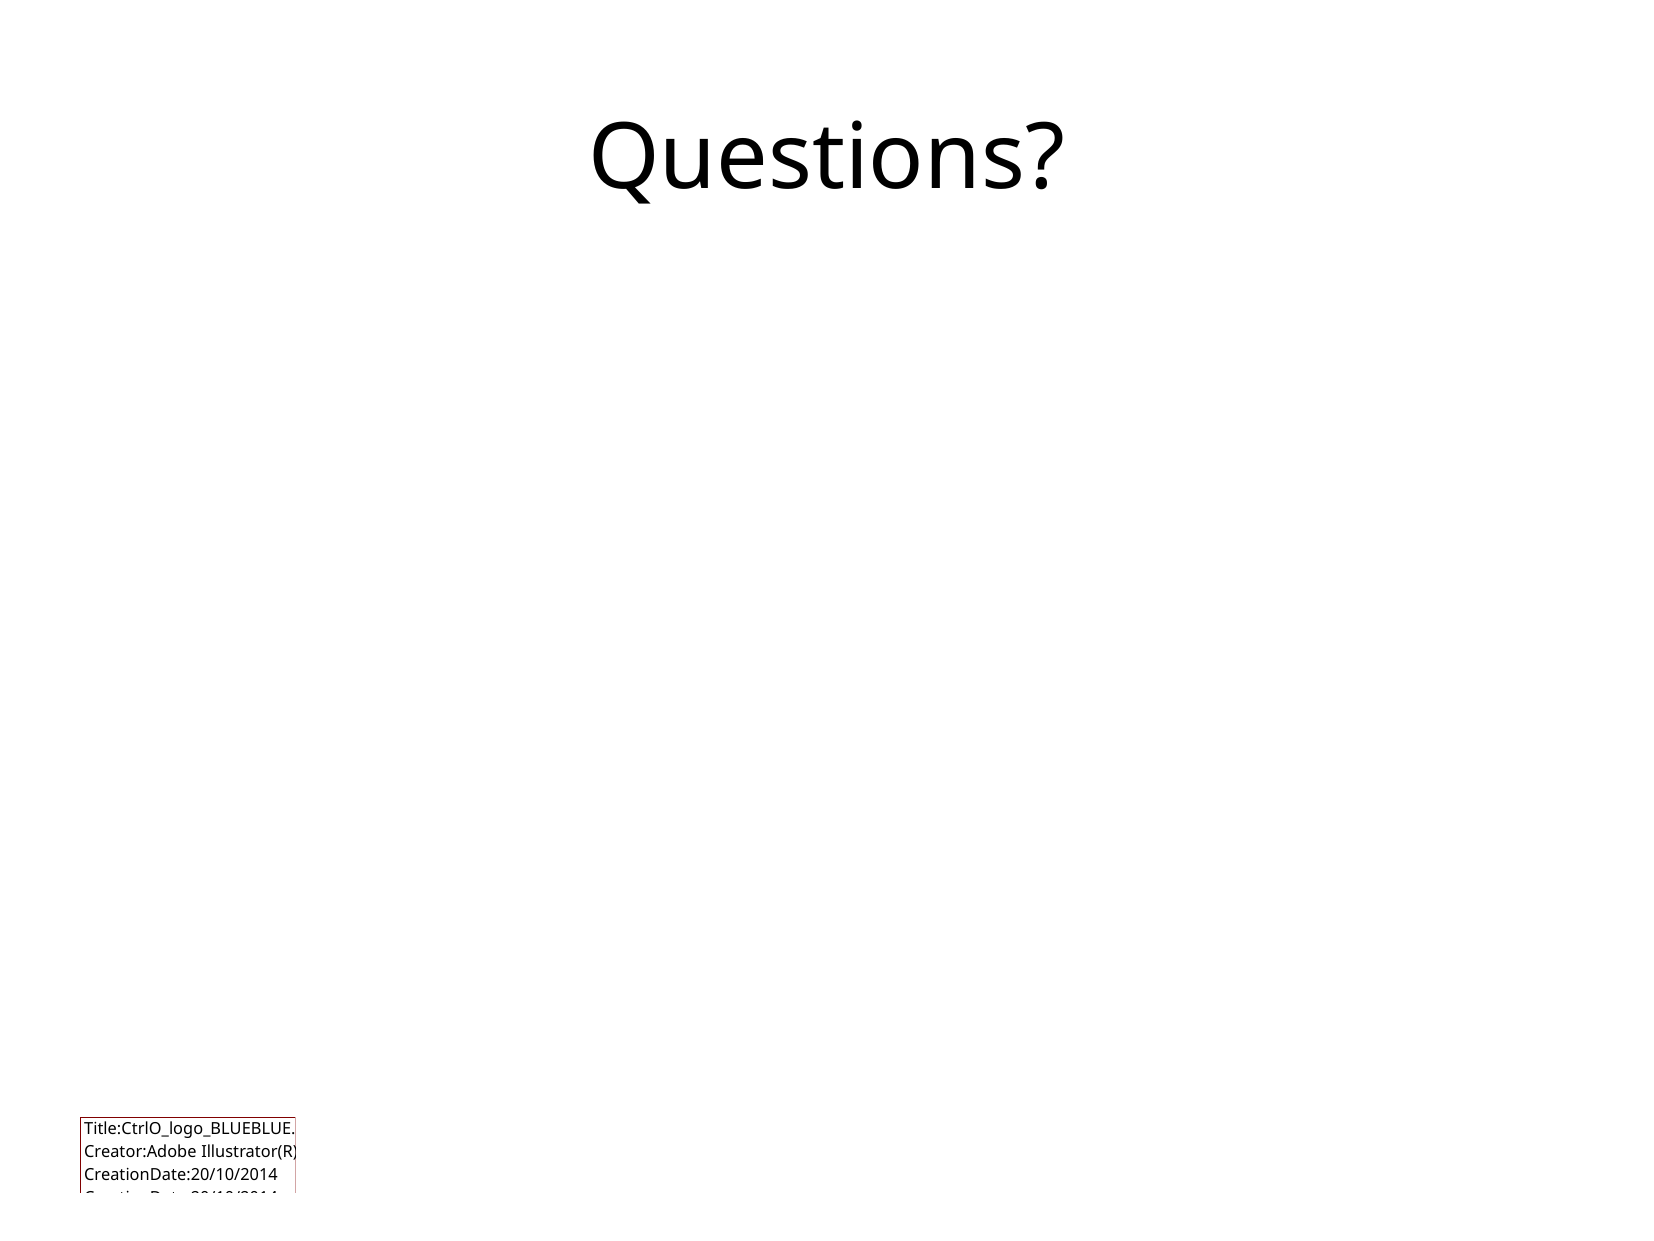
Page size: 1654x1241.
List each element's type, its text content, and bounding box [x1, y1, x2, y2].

title Questions? [82, 49, 1571, 257]
